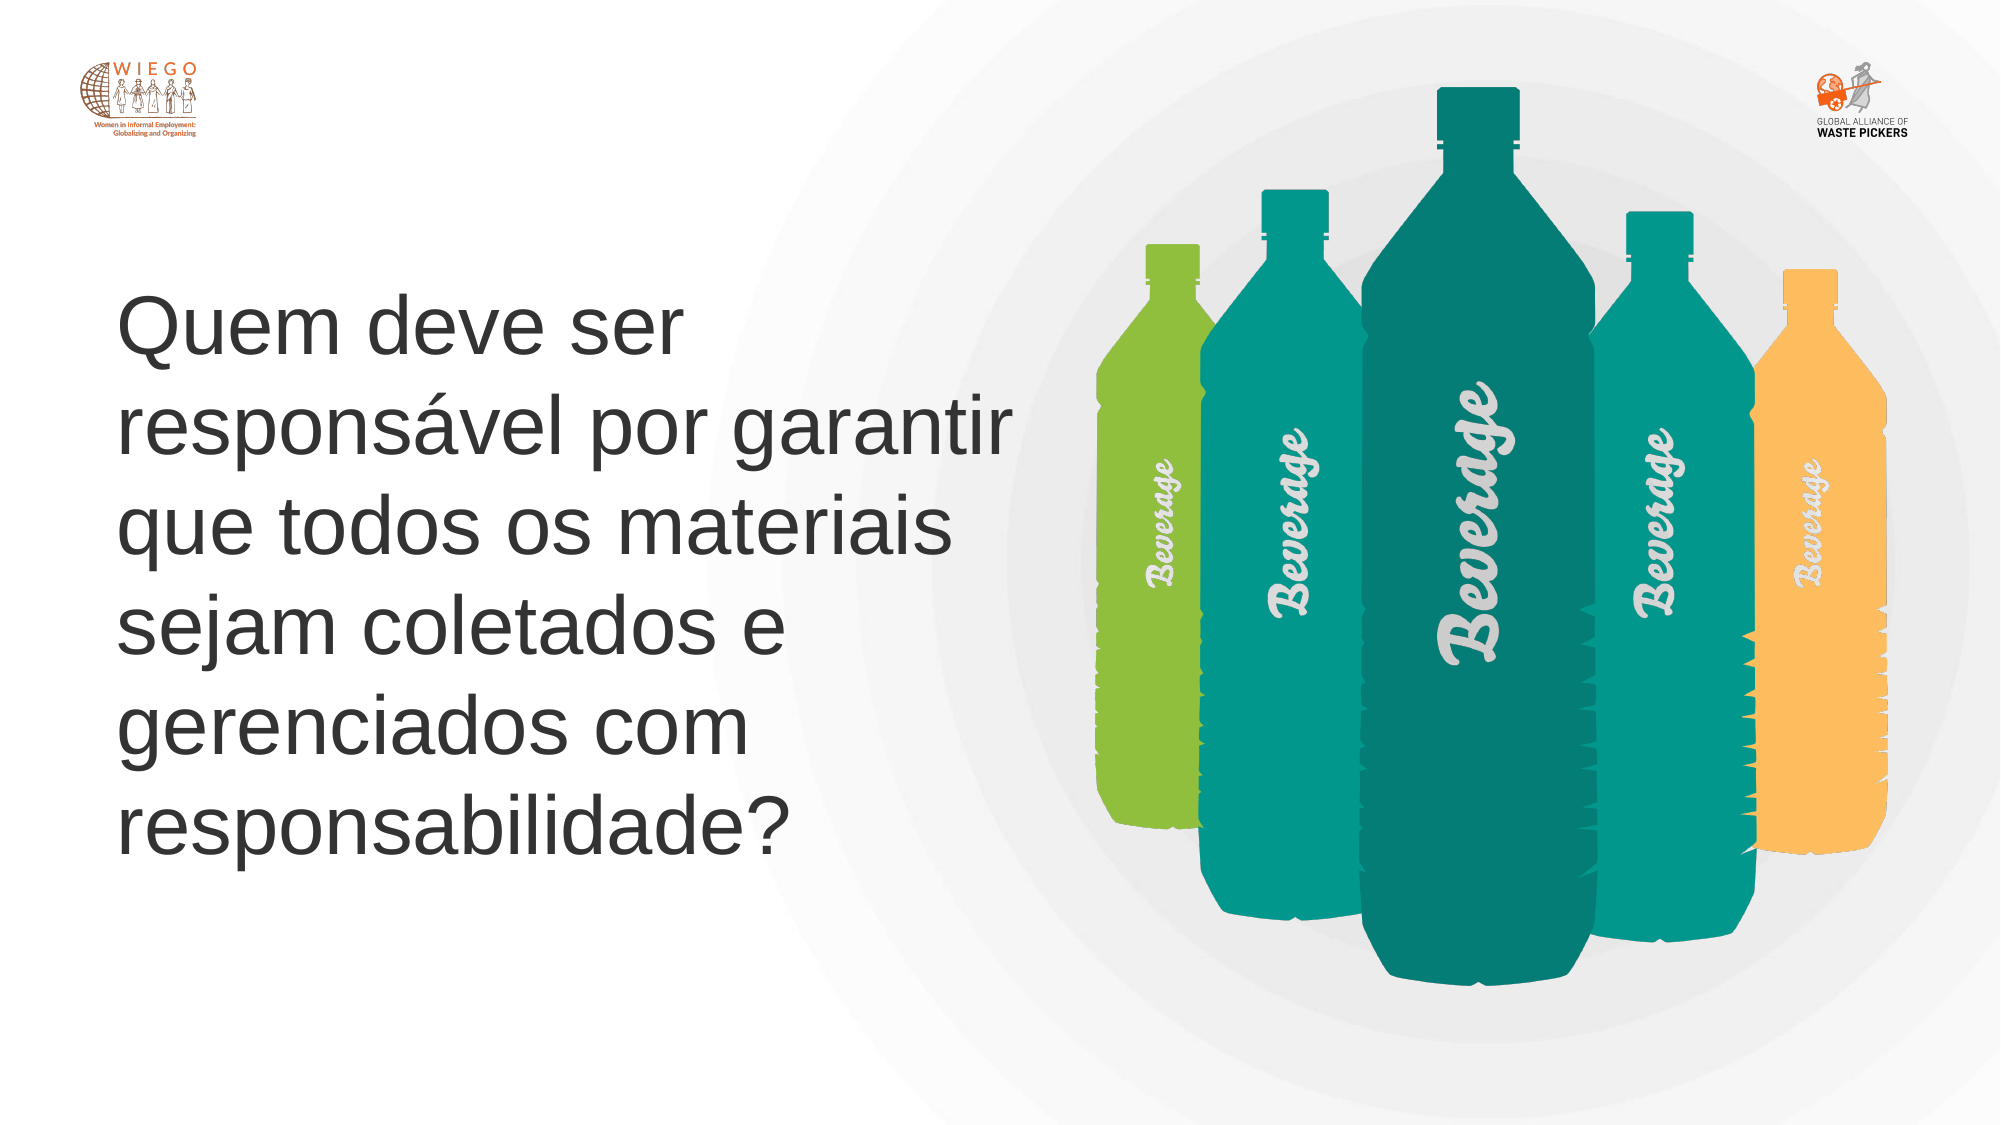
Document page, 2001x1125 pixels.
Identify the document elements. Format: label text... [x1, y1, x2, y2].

text_box Quem deve ser responsável por garantir que todos os materiais sejam coletados e gerenciados com responsabilidade? [101, 263, 1052, 879]
picture [0, 0, 2001, 1125]
